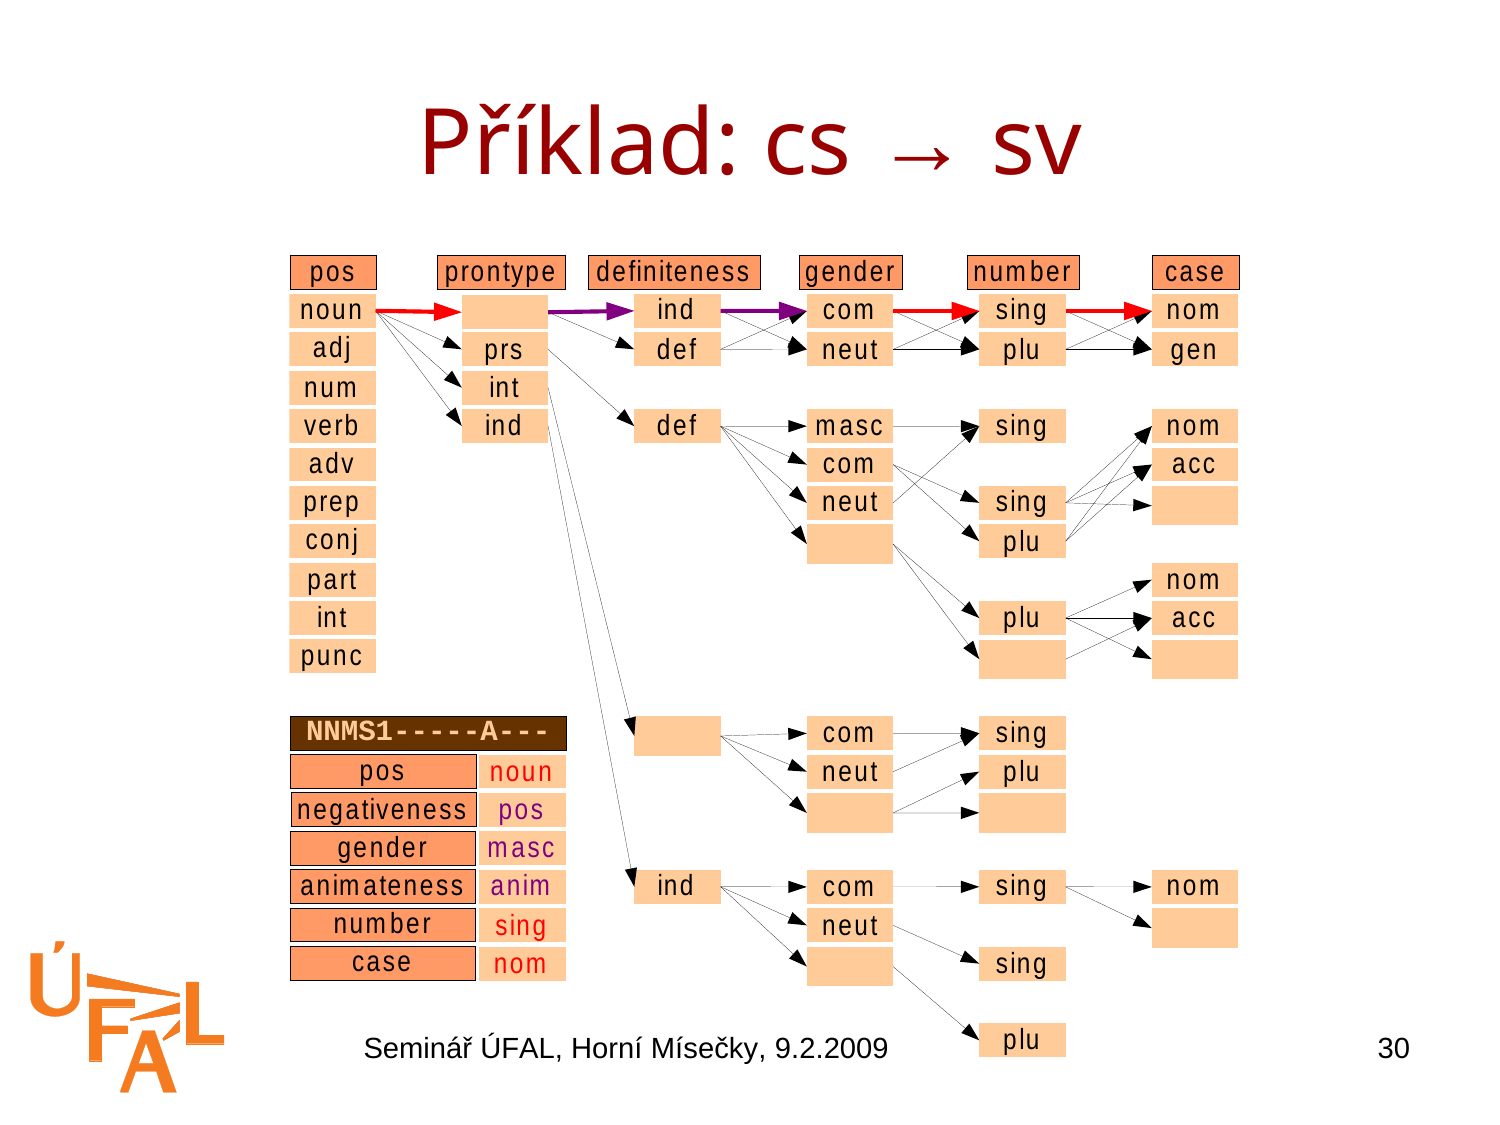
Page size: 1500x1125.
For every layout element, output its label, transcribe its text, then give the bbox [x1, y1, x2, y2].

title Příklad: cs → sv [75, 45, 1426, 233]
picture [289, 255, 1241, 1059]
